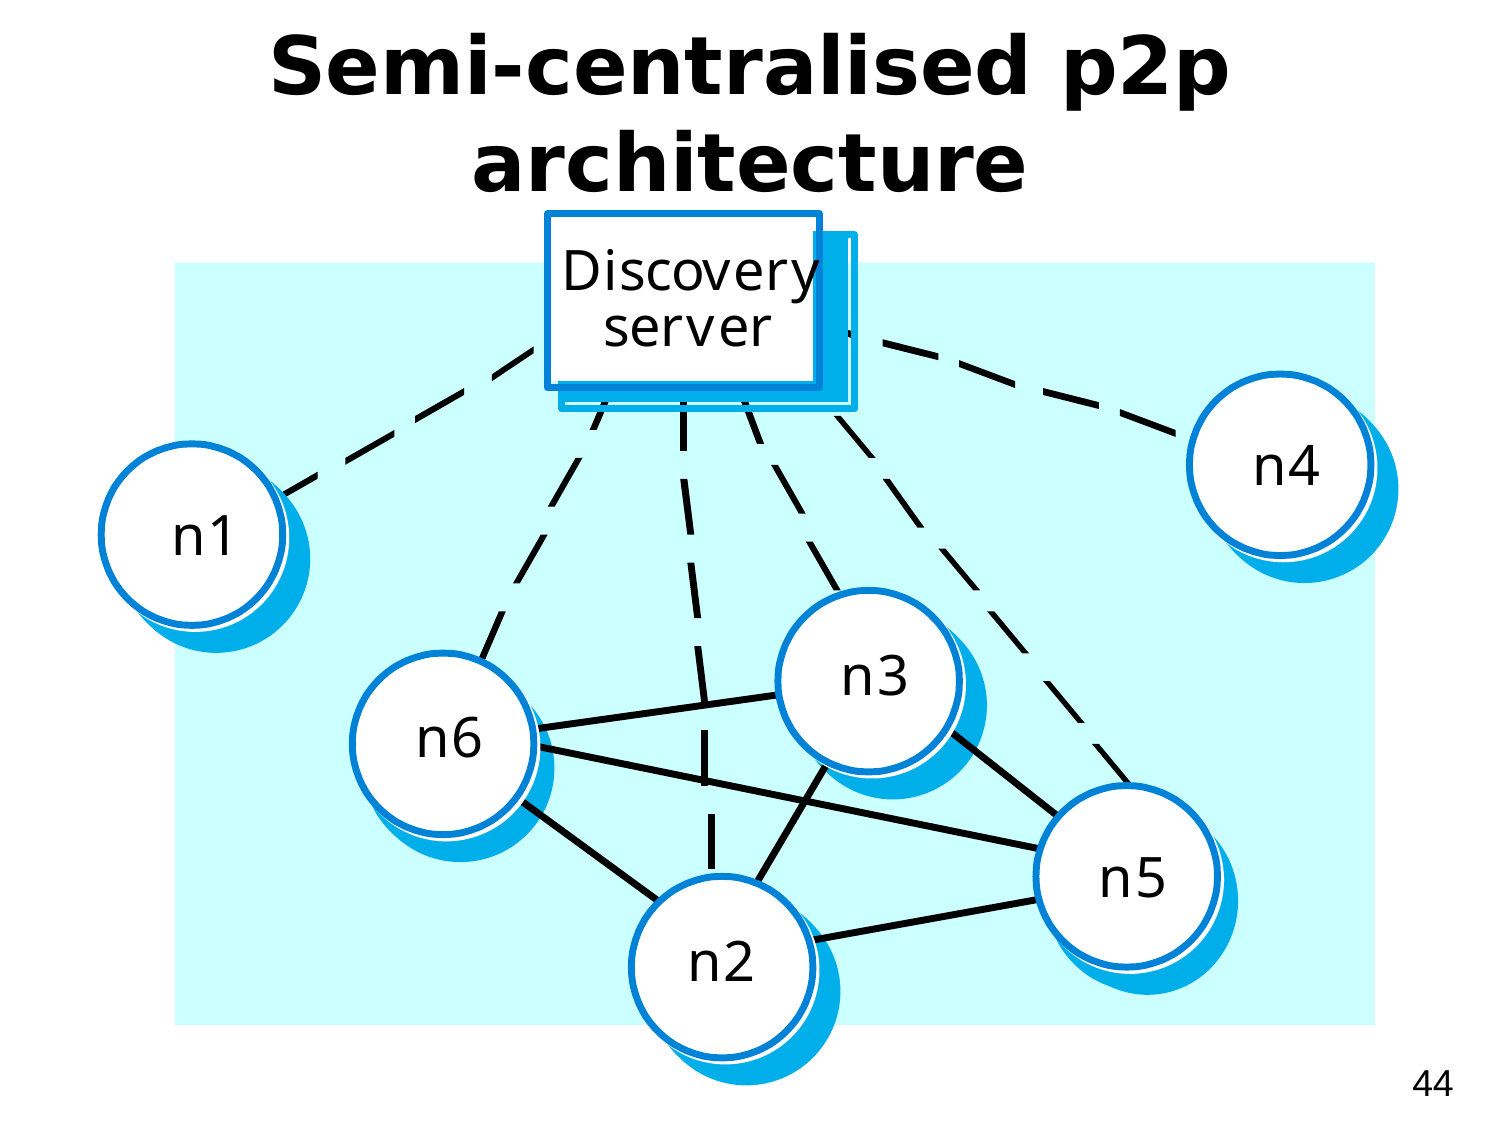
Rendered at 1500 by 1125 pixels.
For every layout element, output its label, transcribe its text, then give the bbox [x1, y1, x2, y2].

title Semi-centralised p2p architecture [75, 44, 1425, 177]
picture [94, 206, 1406, 1093]
